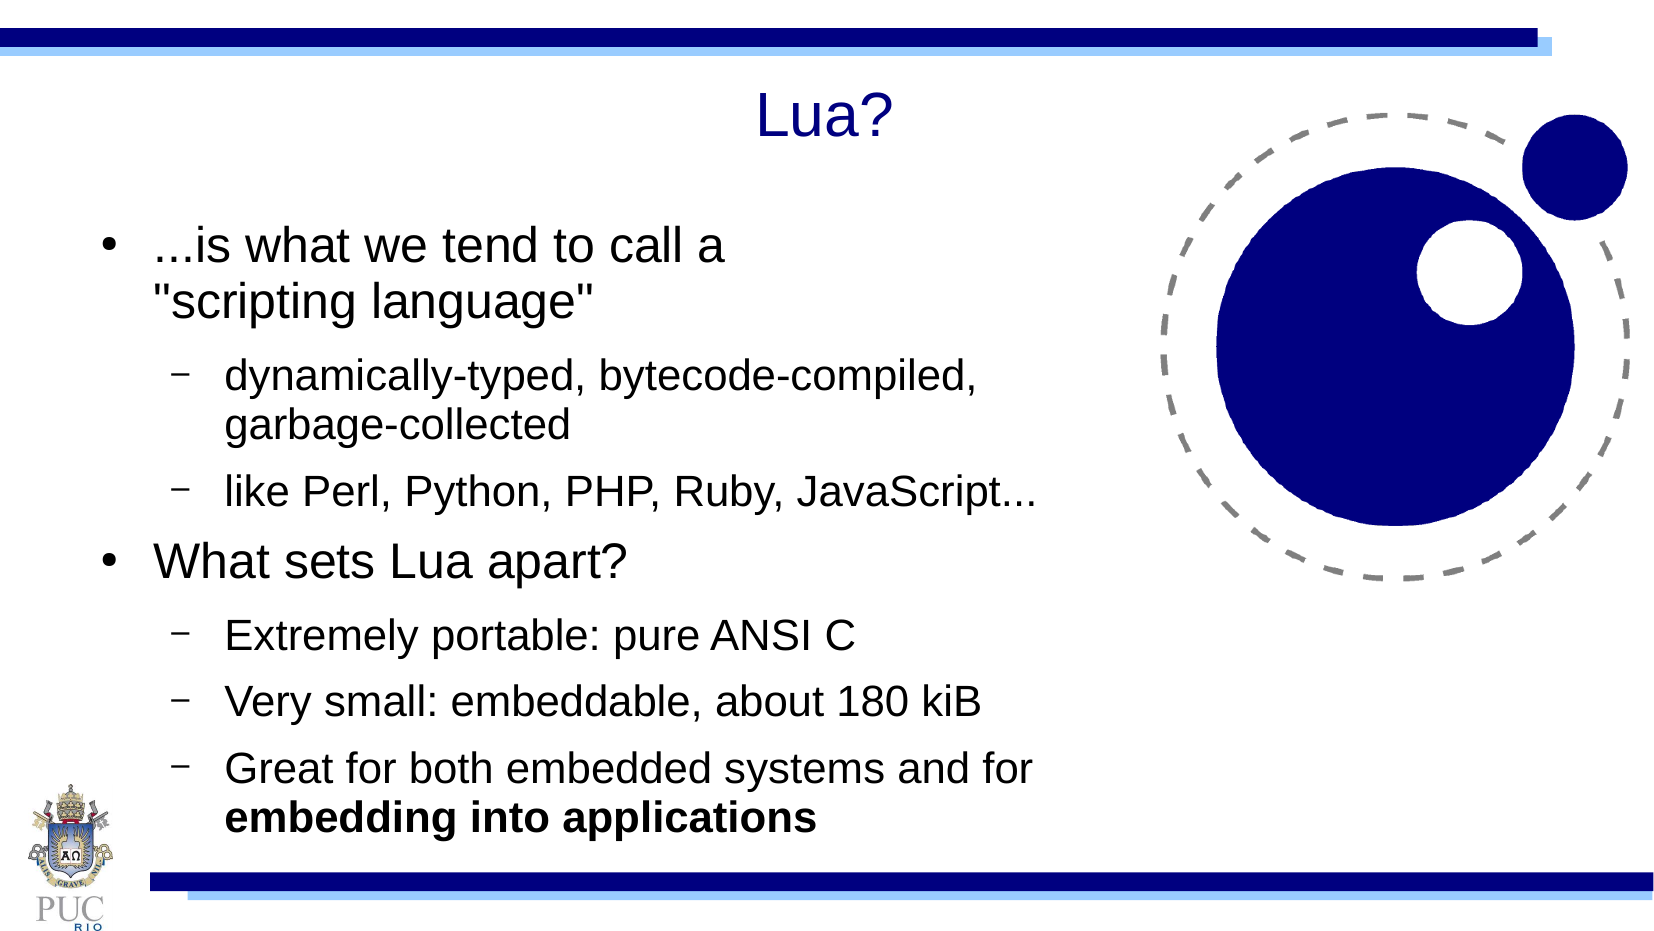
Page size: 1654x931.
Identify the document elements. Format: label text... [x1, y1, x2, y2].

title Lua? [37, 37, 1613, 193]
picture [28, 784, 113, 931]
list ...is what we tend to call a "scripting language" dynamically-typed, bytecode-compiled, garbage-collected like Perl, Python, PHP, Ruby, JavaScript... What sets Lua apart? Extremely portable: pure ANSI C Very small: embeddable, about 180 kiB Great for both embedded systems and for embedding into applications [82, 217, 1571, 842]
picture [1119, 65, 1654, 601]
